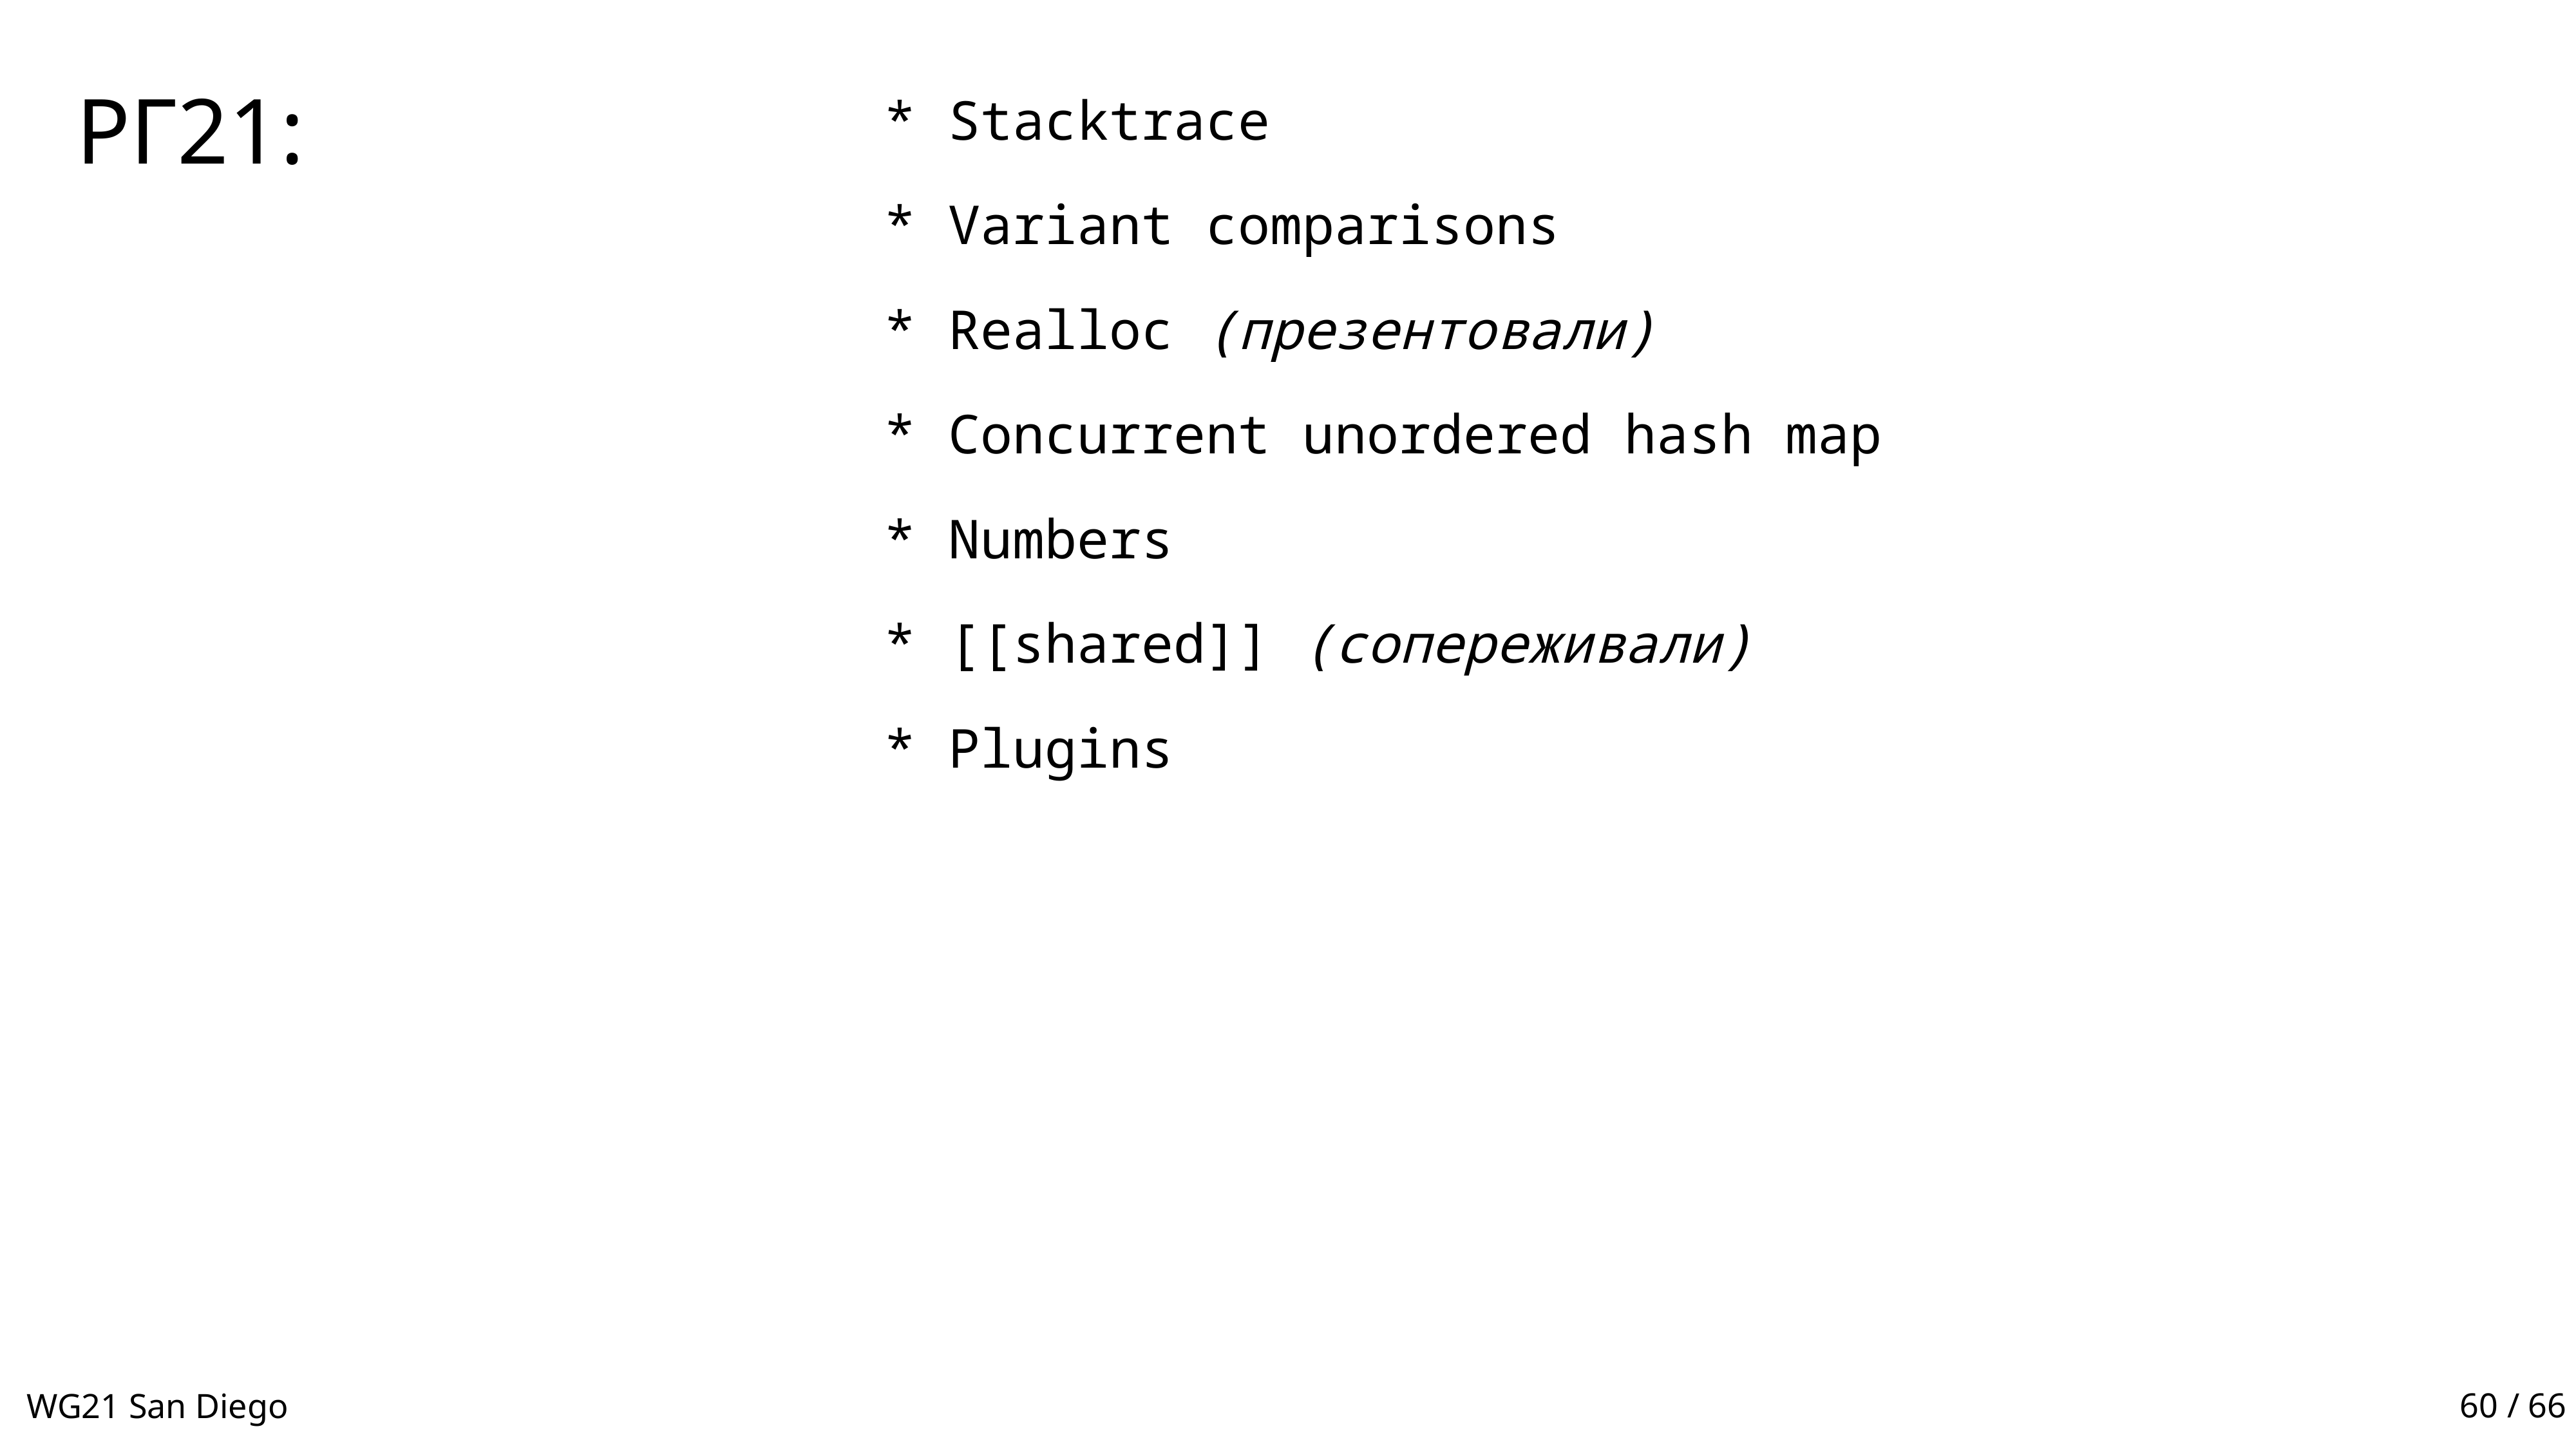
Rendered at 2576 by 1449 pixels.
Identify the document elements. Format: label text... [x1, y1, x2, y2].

list <number> / 66 [1479, 1376, 2576, 1431]
title РГ21: [66, 81, 802, 486]
list WG21 San Diego [17, 1376, 1114, 1431]
list * Stacktrace * Variant comparisons * Realloc (презентовали) * Concurrent unordered hash map * Numbers * [[shared]] (сопереживали) * Plugins [875, 81, 2460, 1249]
